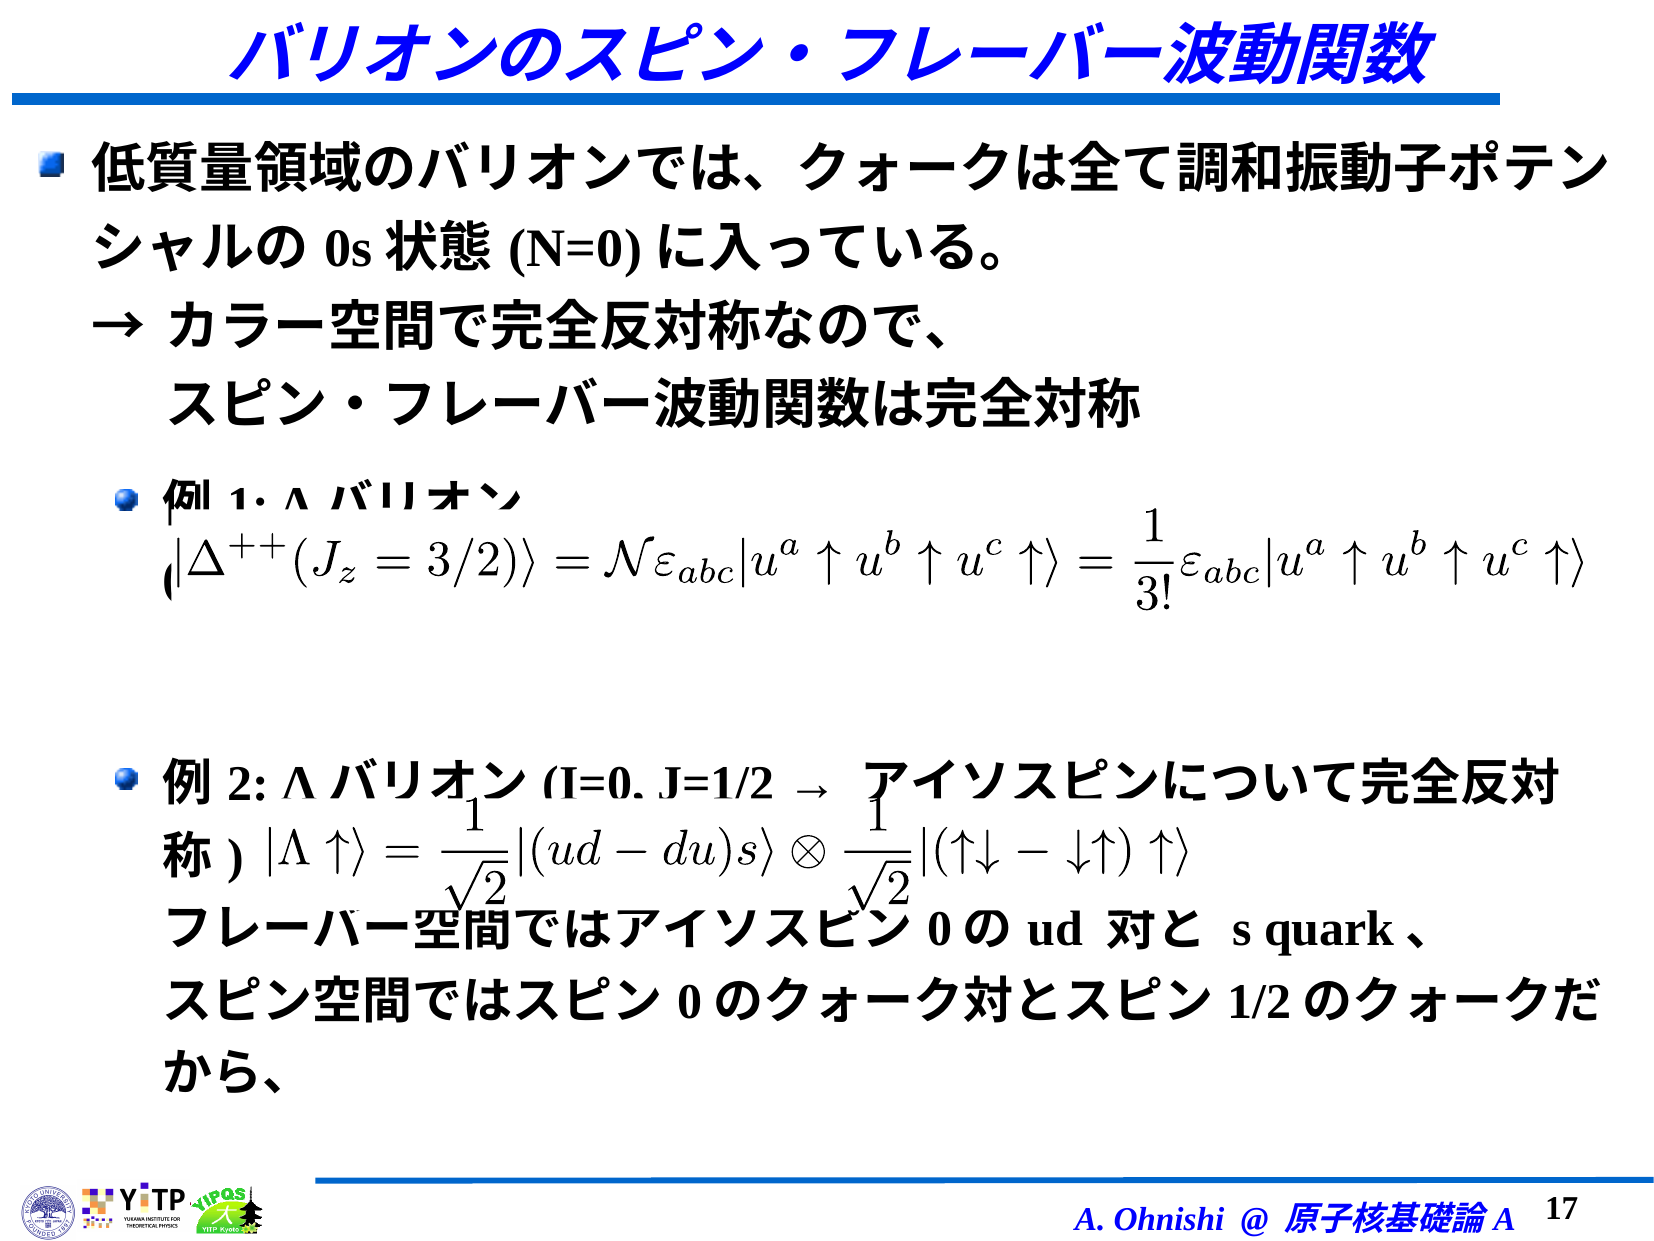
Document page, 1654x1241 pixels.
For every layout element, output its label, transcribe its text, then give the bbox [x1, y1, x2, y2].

list 低質量領域のバリオンでは、クォークは全て調和振動子ポテンシャルの0s状態(N=0)に入っている。 → カラー空間で完全反対称なので、 スピン・フレーバー波動関数は完全対称 例1: Δバリオン (I=3/2, J=3/2 → アイソスピン・スピンについて完全対称) 例2: Λバリオン(I=0, J=1/2 → アイソスピンについて完全反対称) フレーバー空間ではアイソスピン0のud 対と s quark、 スピン空間ではスピン0のクォーク対とスピン1/2のクォークだから、 カラーまで考慮してスピン・フレーバー波動関数を完全対称化すると.. → レポート問題 (陽子はアイソスピン・スピンがともに0のクォーク対とu quark) [20, 124, 1621, 1137]
text_box [262, 797, 1193, 911]
title バリオンのスピン・フレーバー波動関数 [0, 0, 1654, 99]
picture [77, 1179, 263, 1234]
picture [20, 1185, 76, 1241]
text_box [171, 508, 1589, 611]
